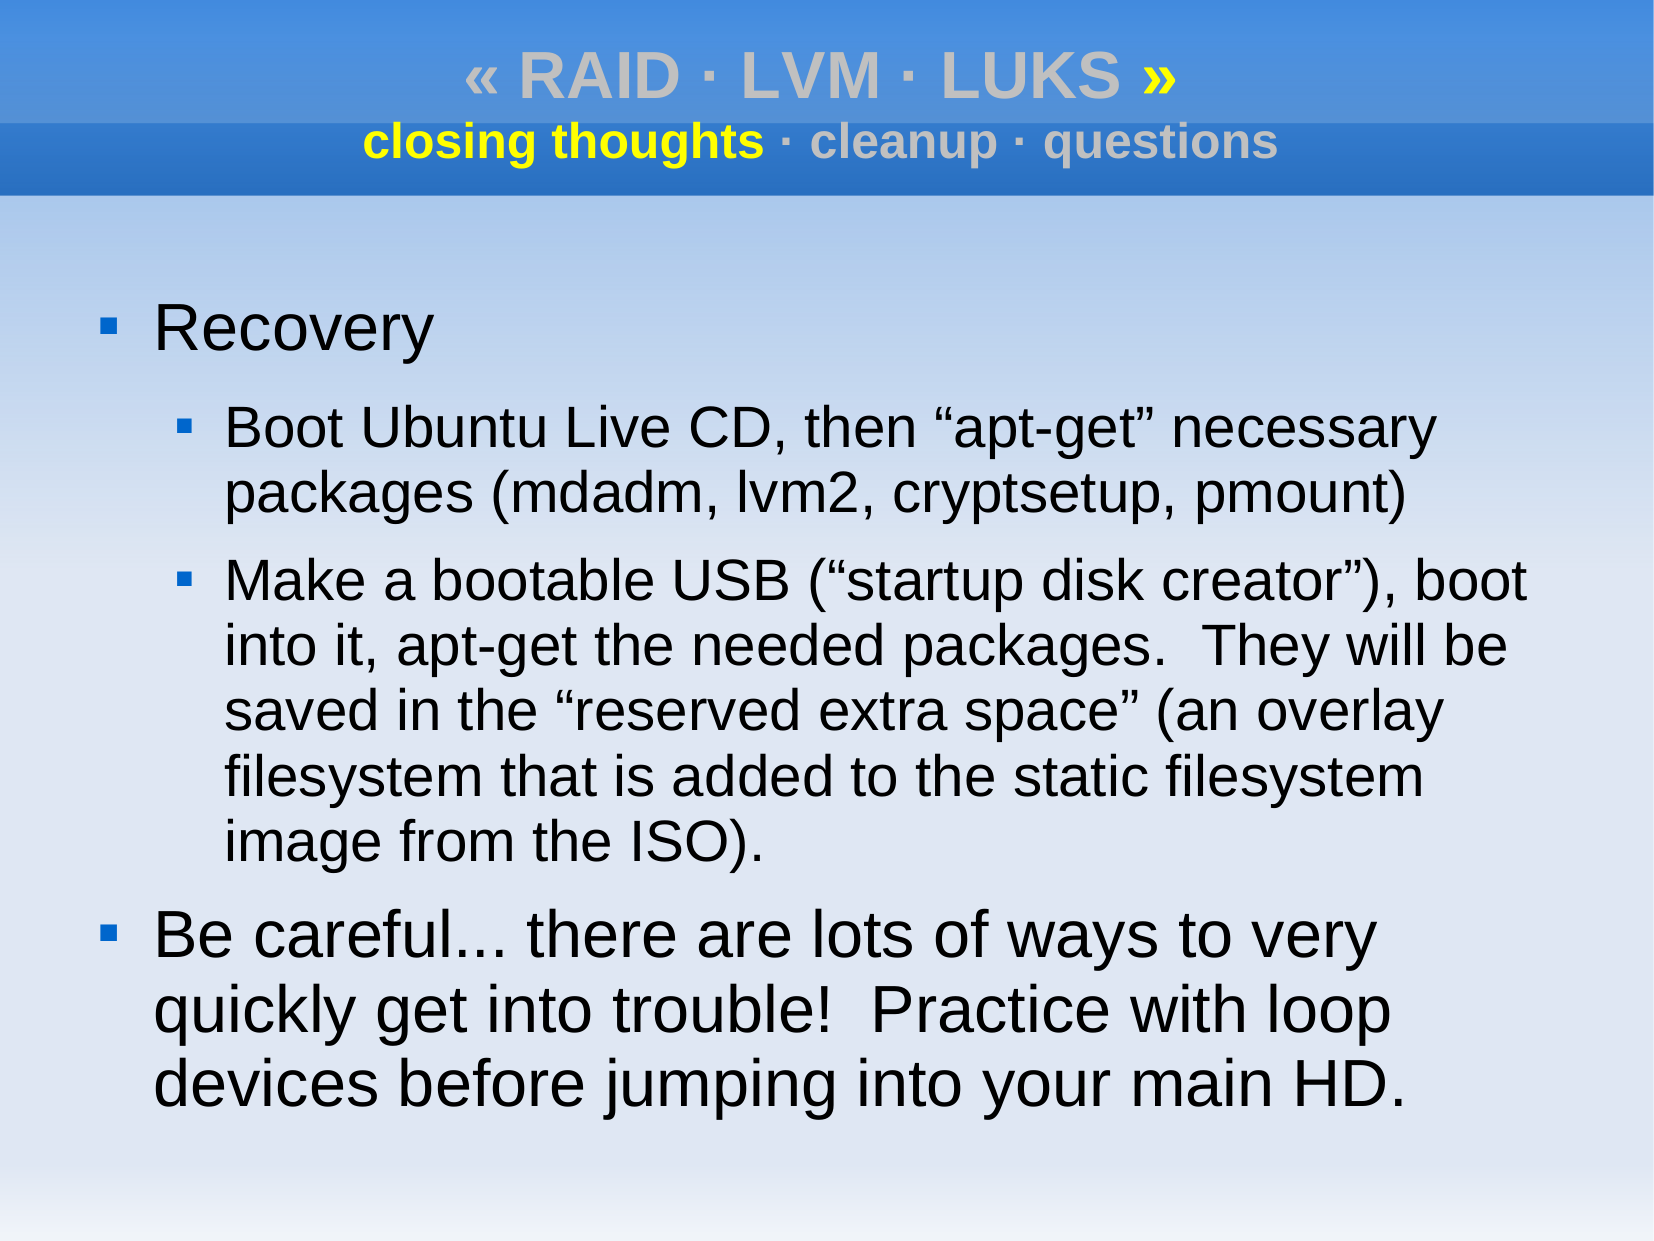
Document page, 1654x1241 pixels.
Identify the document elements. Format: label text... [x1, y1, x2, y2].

list Recovery Boot Ubuntu Live CD, then “apt-get” necessary packages (mdadm, lvm2, cryptsetup, pmount) Make a bootable USB (“startup disk creator”), boot into it, apt-get the needed packages. They will be saved in the “reserved extra space” (an overlay filesystem that is added to the static filesystem image from the ISO). Be careful... there are lots of ways to very quickly get into trouble! Practice with loop devices before jumping into your main HD. [82, 290, 1571, 1122]
picture [0, 0, 1654, 1241]
title « RAID · LVM · LUKS » closing thoughts · cleanup · questions [76, 0, 1565, 208]
